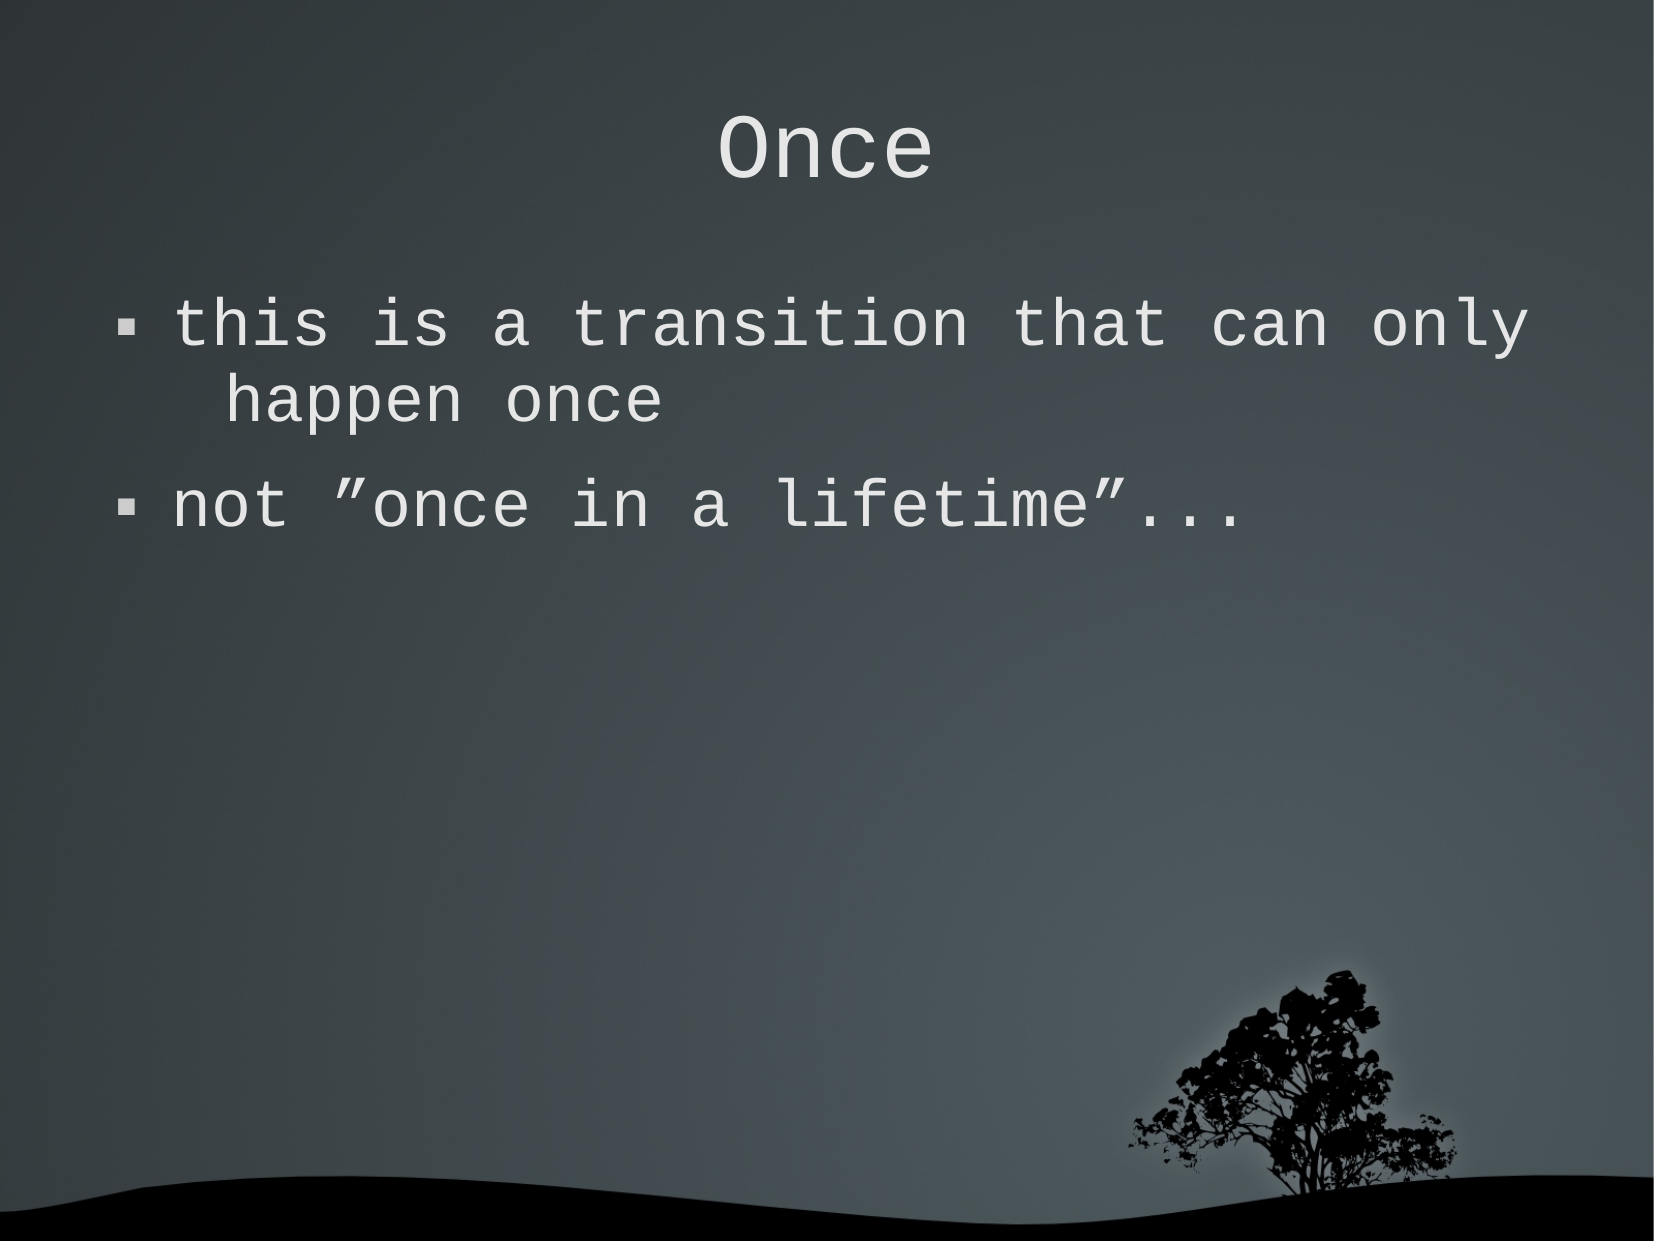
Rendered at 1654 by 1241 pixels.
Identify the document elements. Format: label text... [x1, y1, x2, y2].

picture [0, 0, 1654, 1241]
list this is a transition that can only happen once not ”once in a lifetime”... [82, 290, 1571, 1094]
title Once [82, 56, 1571, 250]
